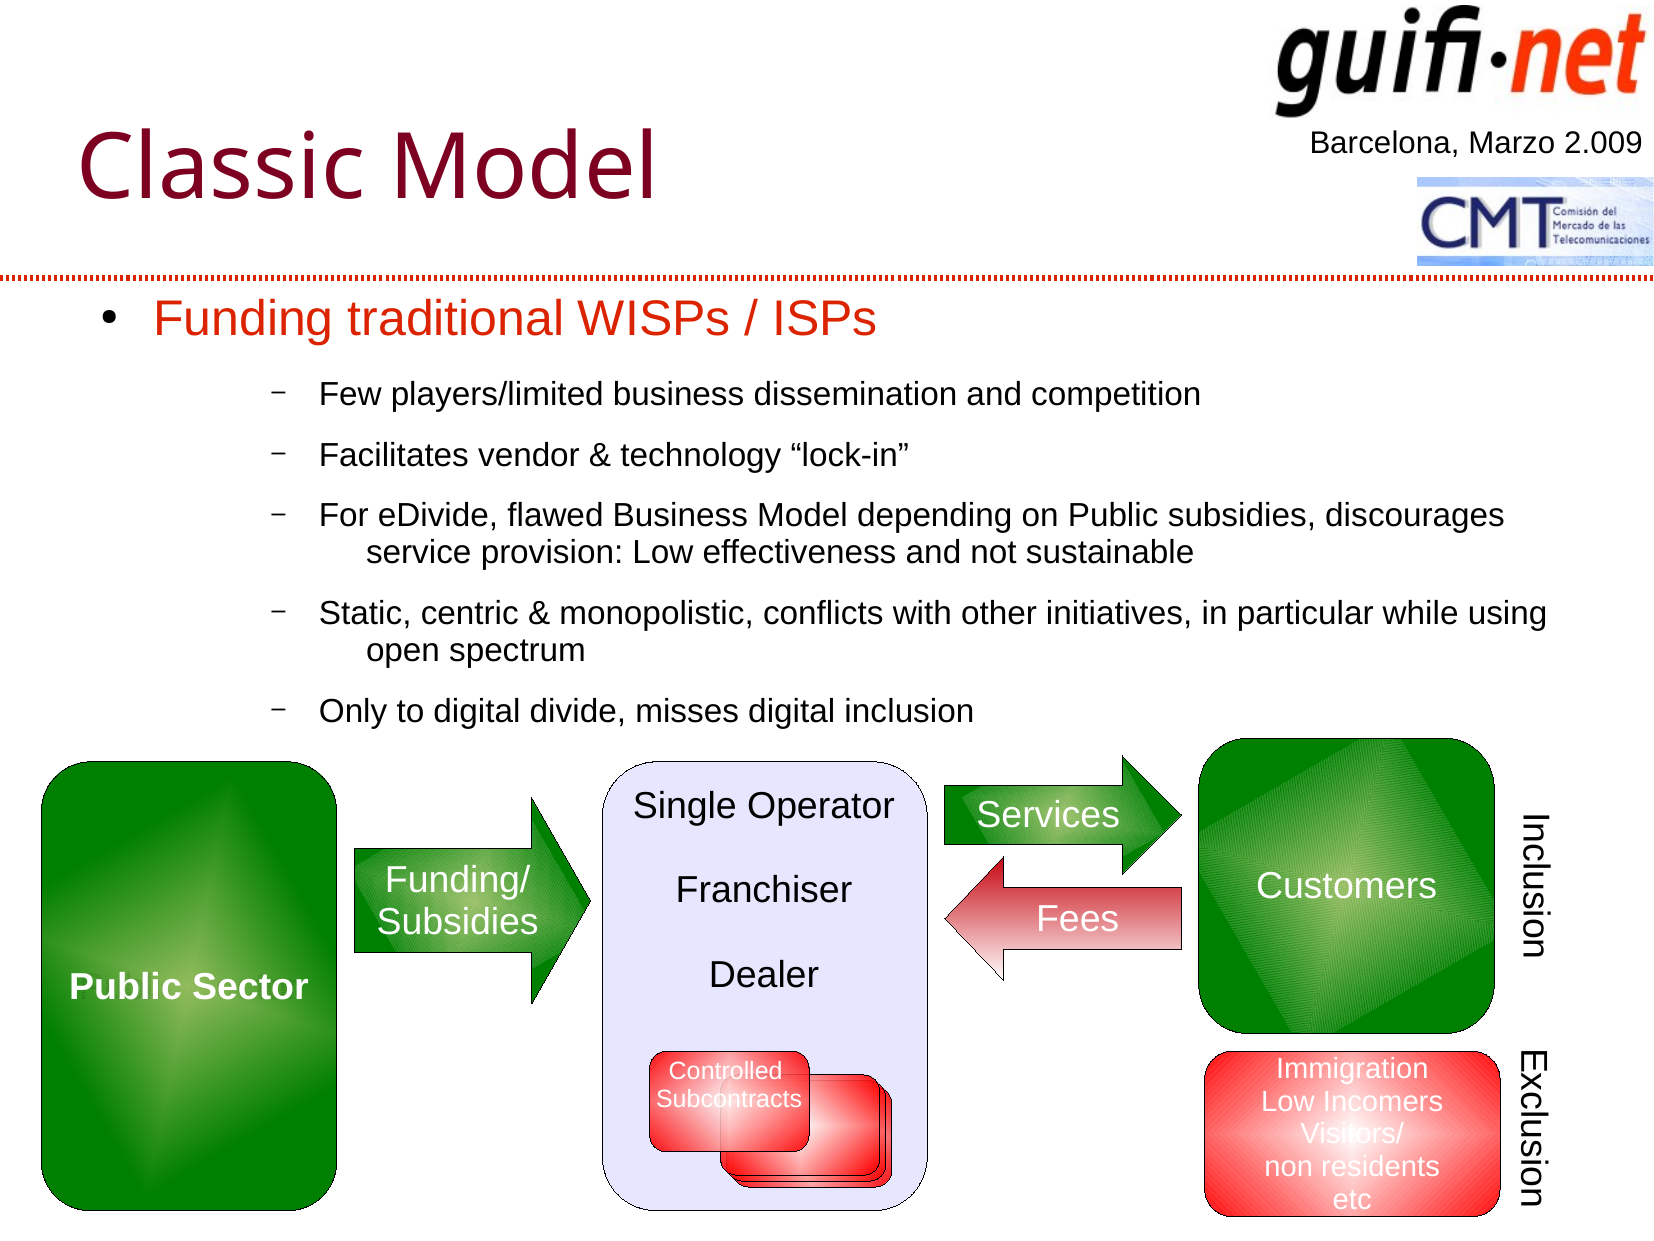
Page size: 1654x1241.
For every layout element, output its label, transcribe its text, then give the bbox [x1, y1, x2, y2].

text_box Funding/ Subsidies [354, 797, 591, 1004]
list Funding traditional WISPs / ISPs Few players/limited business dissemination and competition Facilitates vendor & technology “lock-in” For eDivide, flawed Business Model depending on Public subsidies, discourages service provision: Low effectiveness and not sustainable Static, centric & monopolistic, conflicts with other initiatives, in particular while using open spectrum Only to digital divide, misses digital inclusion [82, 290, 1571, 739]
text_box Services [944, 755, 1182, 875]
text_box Inclusion [1508, 797, 1565, 975]
text_box Controlled Subcontracts [649, 1051, 810, 1152]
text_box Fees [944, 856, 1182, 981]
text_box Customers [1198, 738, 1495, 1034]
text_box Public Sector [41, 761, 337, 1211]
picture [1417, 177, 1654, 266]
picture [1269, 5, 1654, 119]
text_box Exclusion [1505, 1033, 1563, 1223]
title Classic Model [76, 59, 1093, 267]
text_box Single Operator Franchiser Dealer [602, 761, 928, 1211]
text_box [720, 1074, 892, 1188]
text_box Immigration Low Incomers Visitors/ non residents etc [1204, 1051, 1501, 1217]
